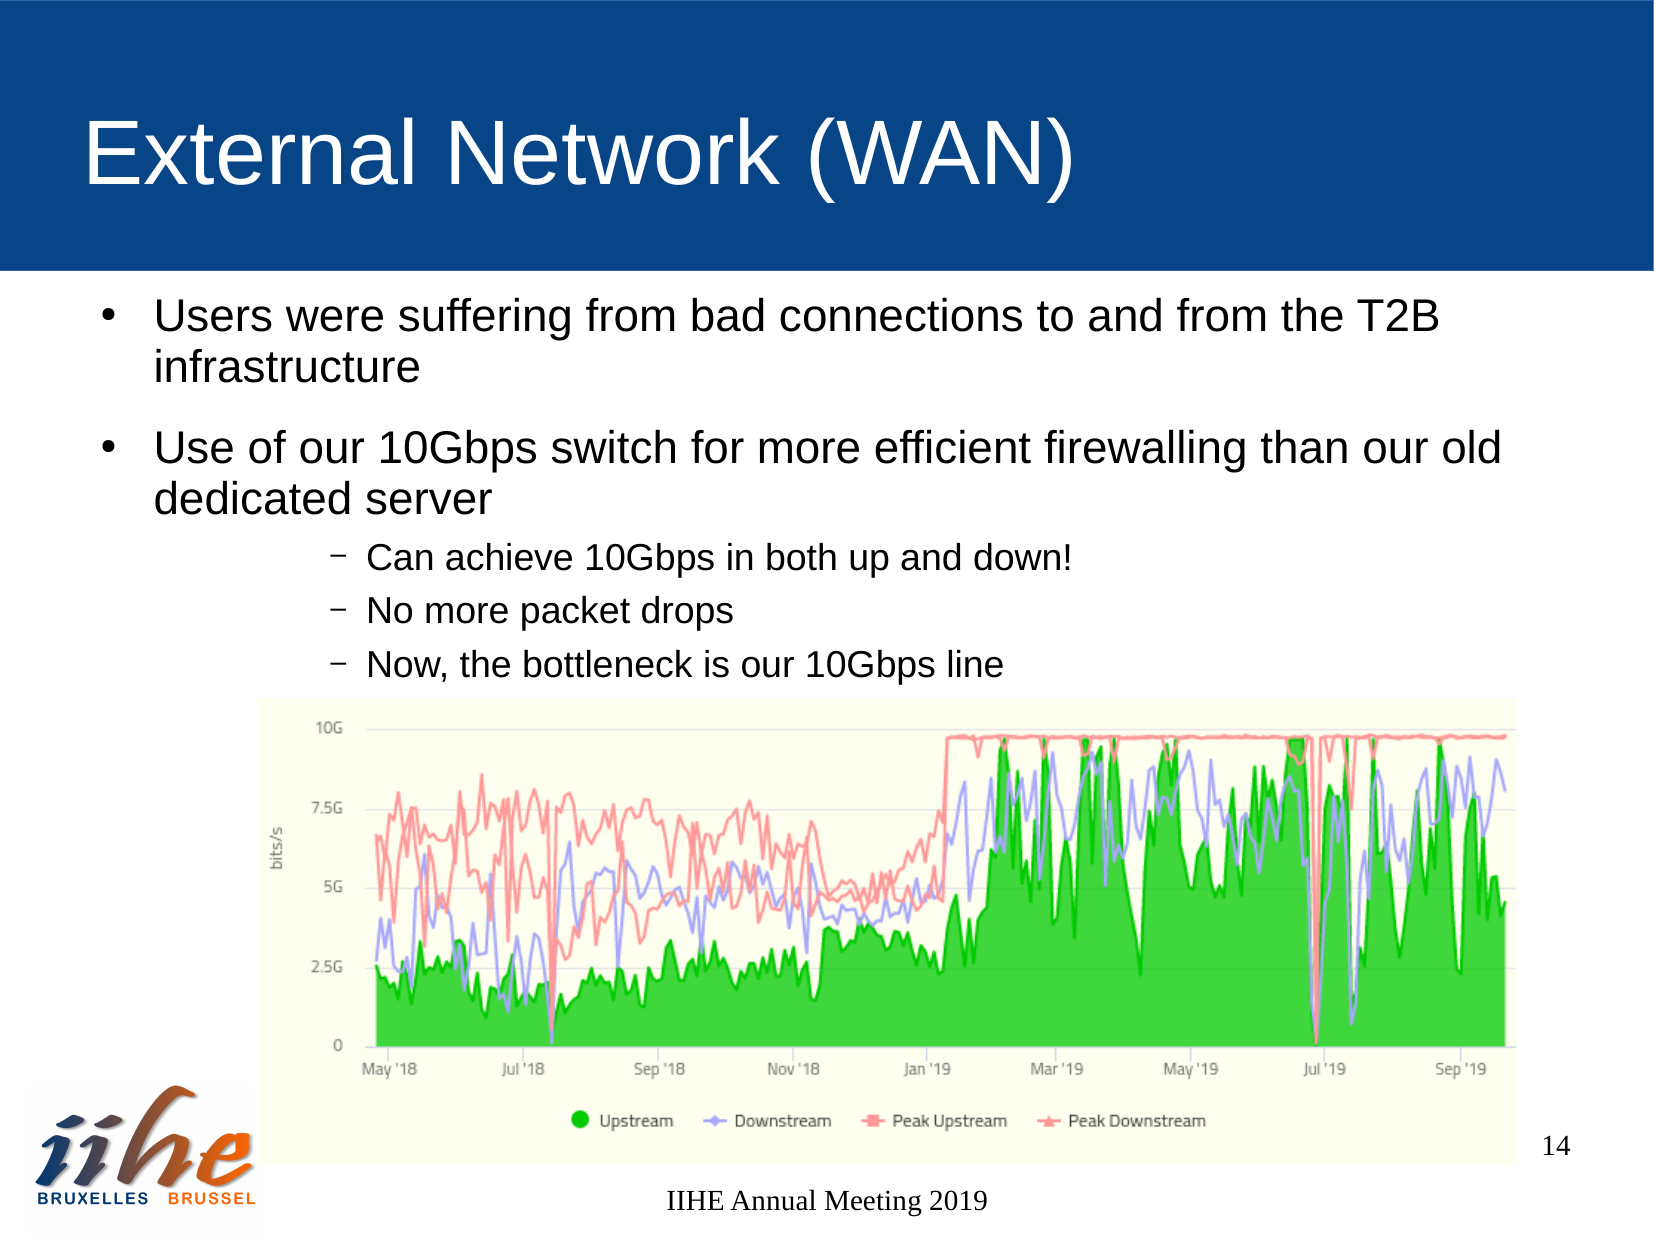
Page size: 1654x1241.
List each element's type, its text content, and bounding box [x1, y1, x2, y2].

picture [27, 698, 1524, 1236]
title External Network (WAN) [82, 49, 1571, 257]
list Users were suffering from bad connections to and from the T2B infrastructure Use of our 10Gbps switch for more efficient firewalling than our old dedicated server Can achieve 10Gbps in both up and down! No more packet drops Now, the bottleneck is our 10Gbps line [82, 290, 1629, 1010]
